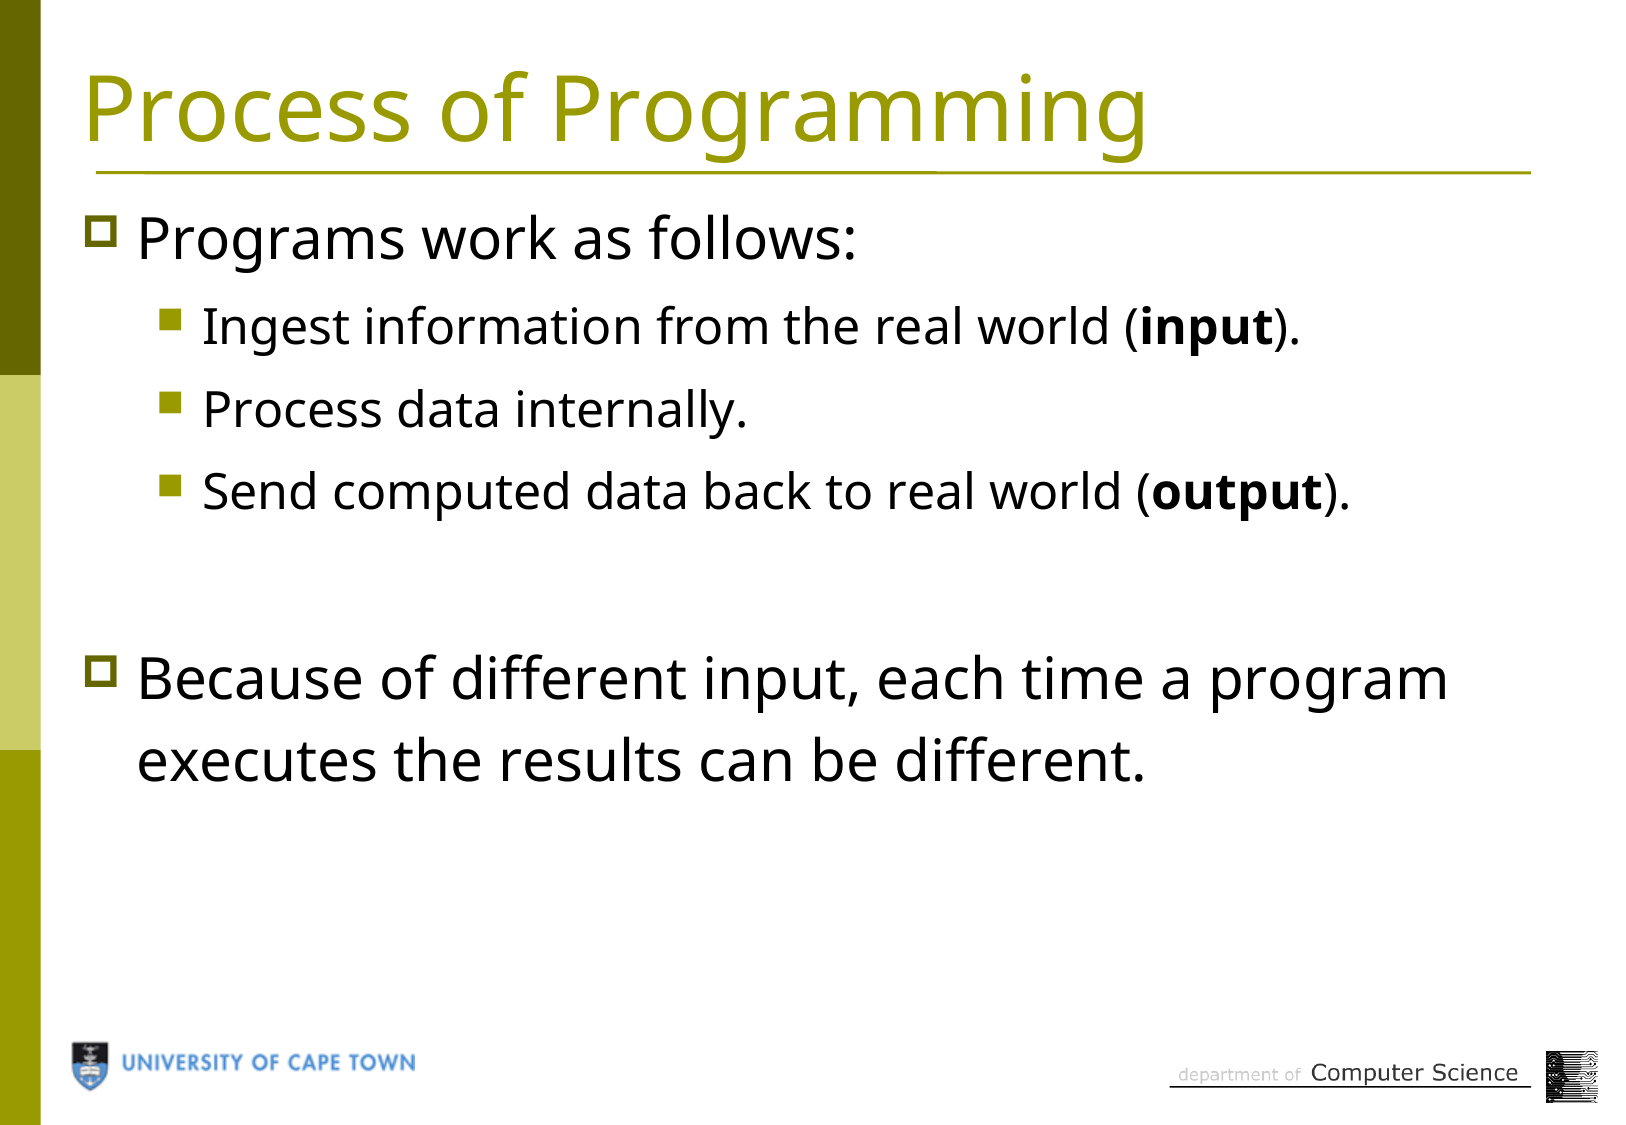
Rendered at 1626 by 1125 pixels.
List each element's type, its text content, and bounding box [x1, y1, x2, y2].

picture [1546, 1051, 1598, 1103]
picture [1169, 1043, 1532, 1091]
list Programs work as follows: Ingest information from the real world (input). Process data internally. Send computed data back to real world (output). Because of different input, each time a program executes the results can be different. [81, 196, 1544, 991]
picture [61, 1024, 415, 1103]
title Process of Programming [81, 52, 1544, 165]
